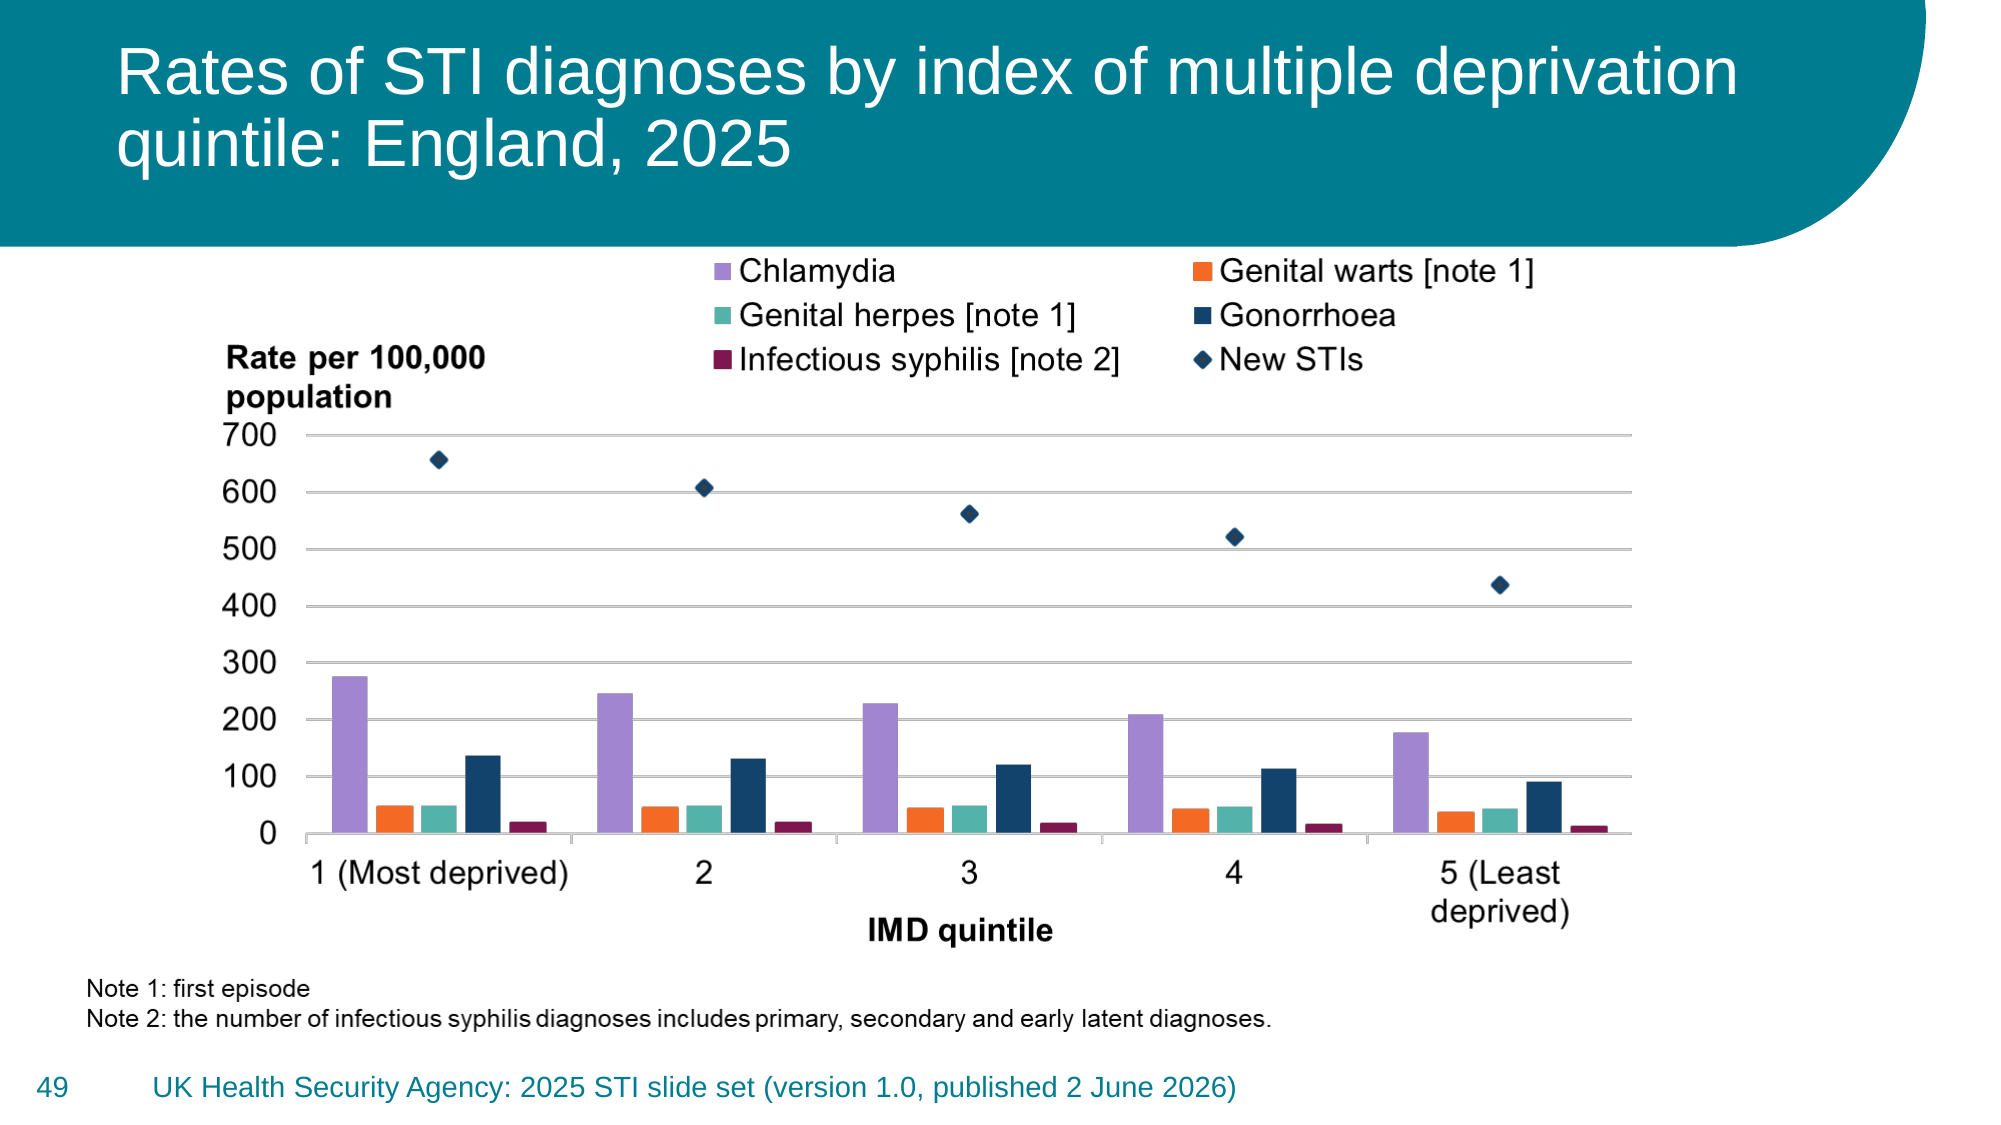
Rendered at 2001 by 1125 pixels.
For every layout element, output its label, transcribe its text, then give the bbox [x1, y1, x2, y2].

text_box [21, 1056, 120, 1117]
title Rates of STI diagnoses by index of multiple deprivation quintile: England, 2025 [101, 29, 1780, 189]
text_box UK Health Security Agency: 2025 STI slide set (version 1.0, published 2 June 2026) [137, 1056, 1780, 1116]
picture [71, 249, 1929, 1071]
